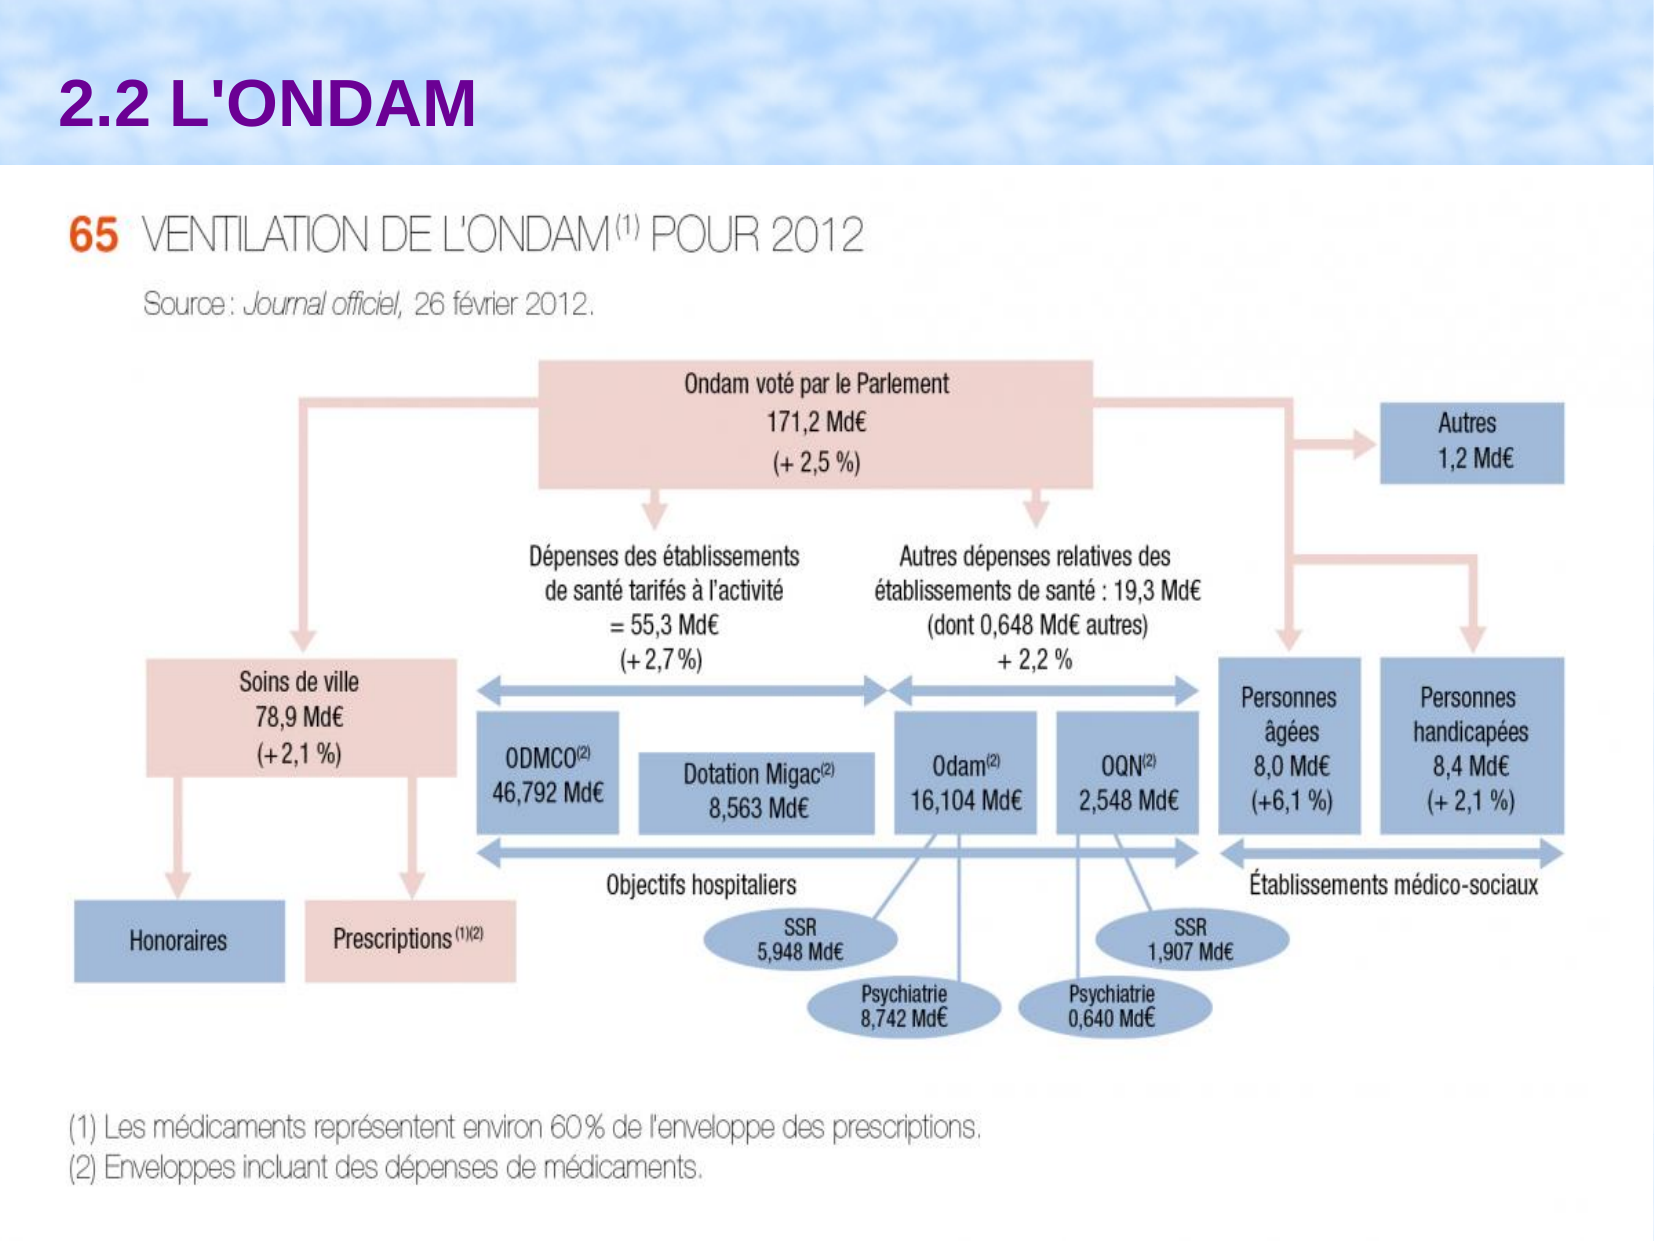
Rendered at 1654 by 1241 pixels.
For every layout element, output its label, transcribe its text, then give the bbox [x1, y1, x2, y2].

title 2.2 L'ONDAM [59, 23, 1548, 165]
picture [0, 0, 1654, 1241]
